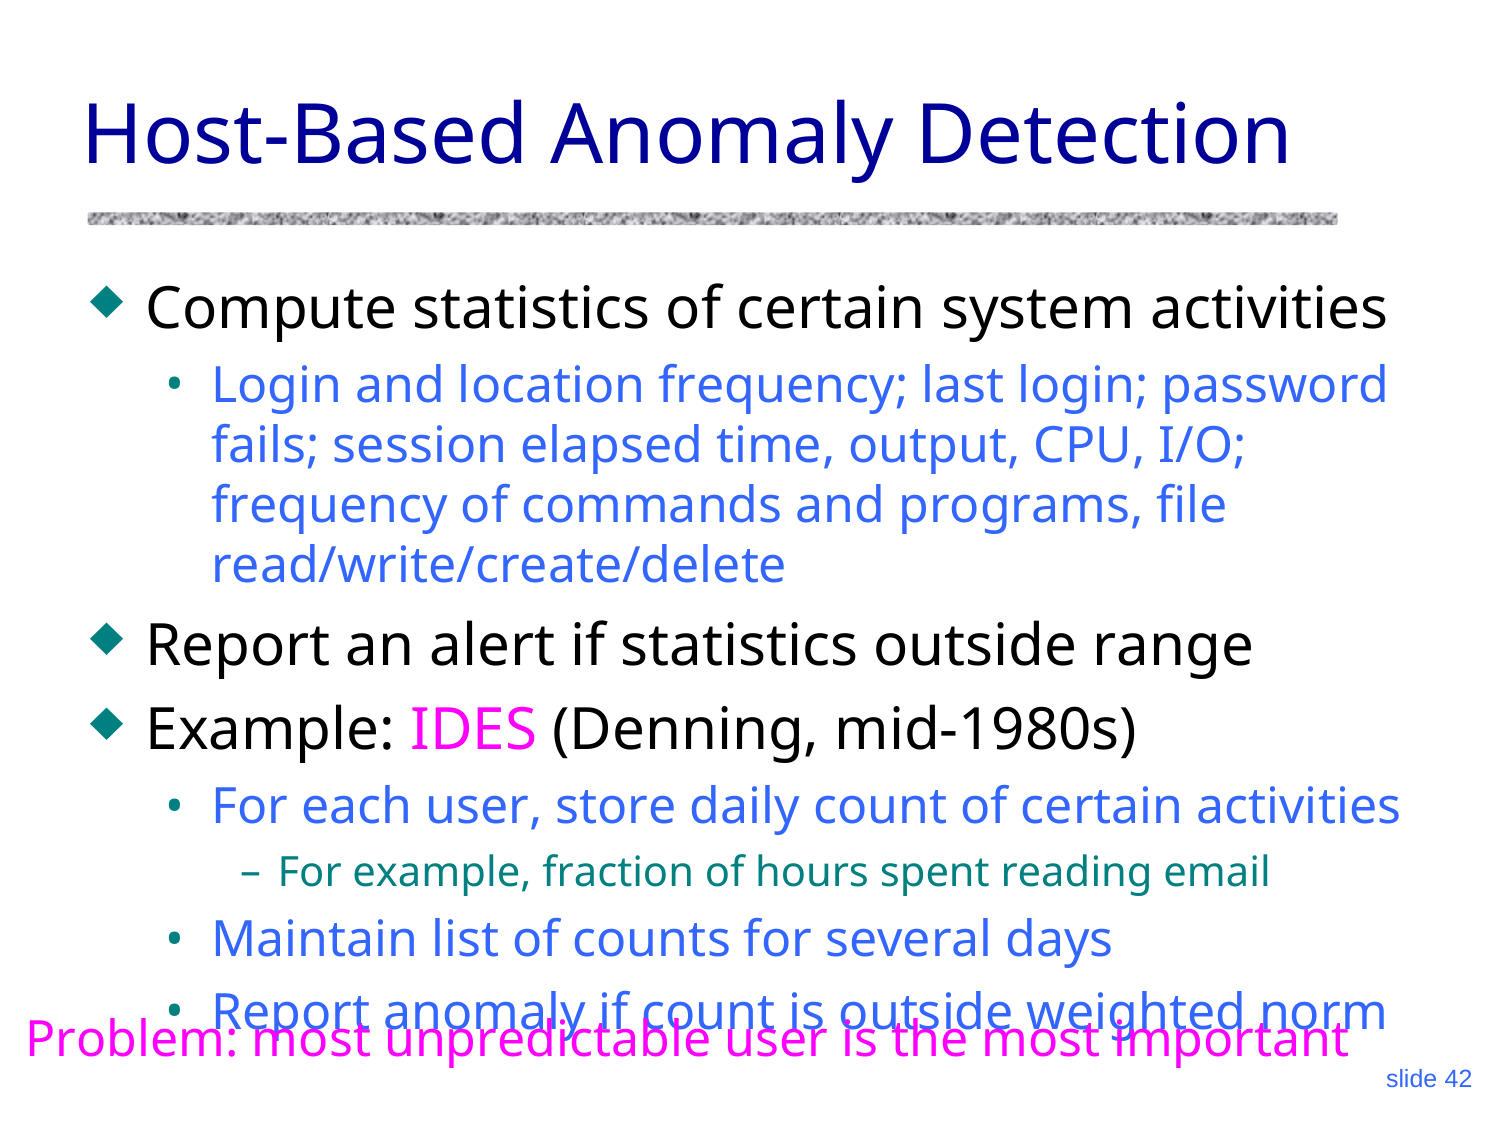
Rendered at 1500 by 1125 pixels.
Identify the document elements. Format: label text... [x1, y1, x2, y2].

text_box Problem: most unpredictable user is the most important [10, 999, 1366, 1075]
text_box slide <number> [1174, 1025, 1488, 1101]
picture [87, 212, 1338, 226]
text_box Host-Based Anomaly Detection [66, 37, 1342, 188]
text_box Compute statistics of certain system activities Login and location frequency; last login; password fails; session elapsed time, output, CPU, I/O; frequency of commands and programs, file read/write/create/delete Report an alert if statistics outside range Example: IDES (Denning, mid-1980s) For each user, store daily count of certain activities For example, fraction of hours spent reading email Maintain list of counts for several days Report anomaly if count is outside weighted norm [74, 262, 1463, 994]
